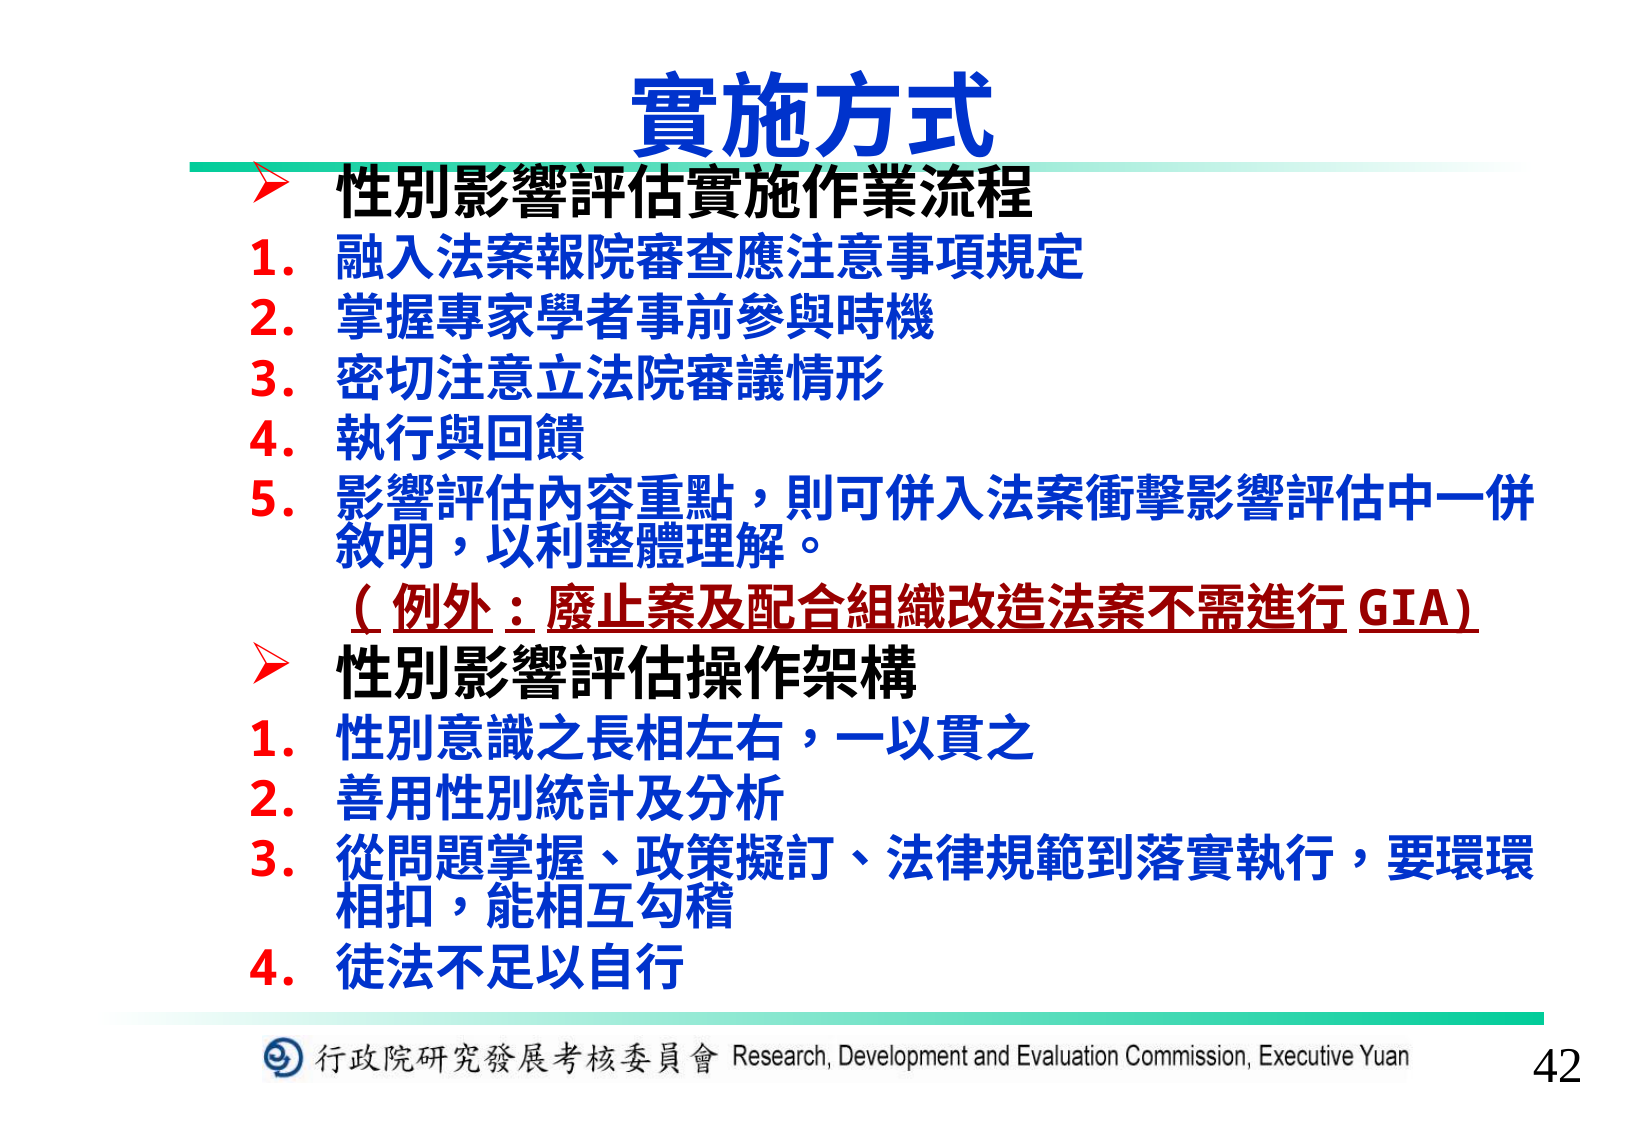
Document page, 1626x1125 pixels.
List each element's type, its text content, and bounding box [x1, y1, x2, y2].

picture [262, 1035, 1415, 1083]
list 性別影響評估實施作業流程 融入法案報院審查應注意事項規定 掌握專家學者事前參與時機 密切注意立法院審議情形 執行與回饋 影響評估內容重點，則可併入法案衝擊影響評估中一併敘明，以利整體理解。 (例外:廢止案及配合組織改造法案不需進行GIA) 性別影響評估操作架構 性別意識之長相左右，一以貫之 善用性別統計及分析 從問題掌握、政策擬訂、法律規範到落實執行，要環環相扣，能相互勾稽 徒法不足以自行 [233, 160, 1581, 1012]
title 實施方式 [121, 37, 1504, 188]
